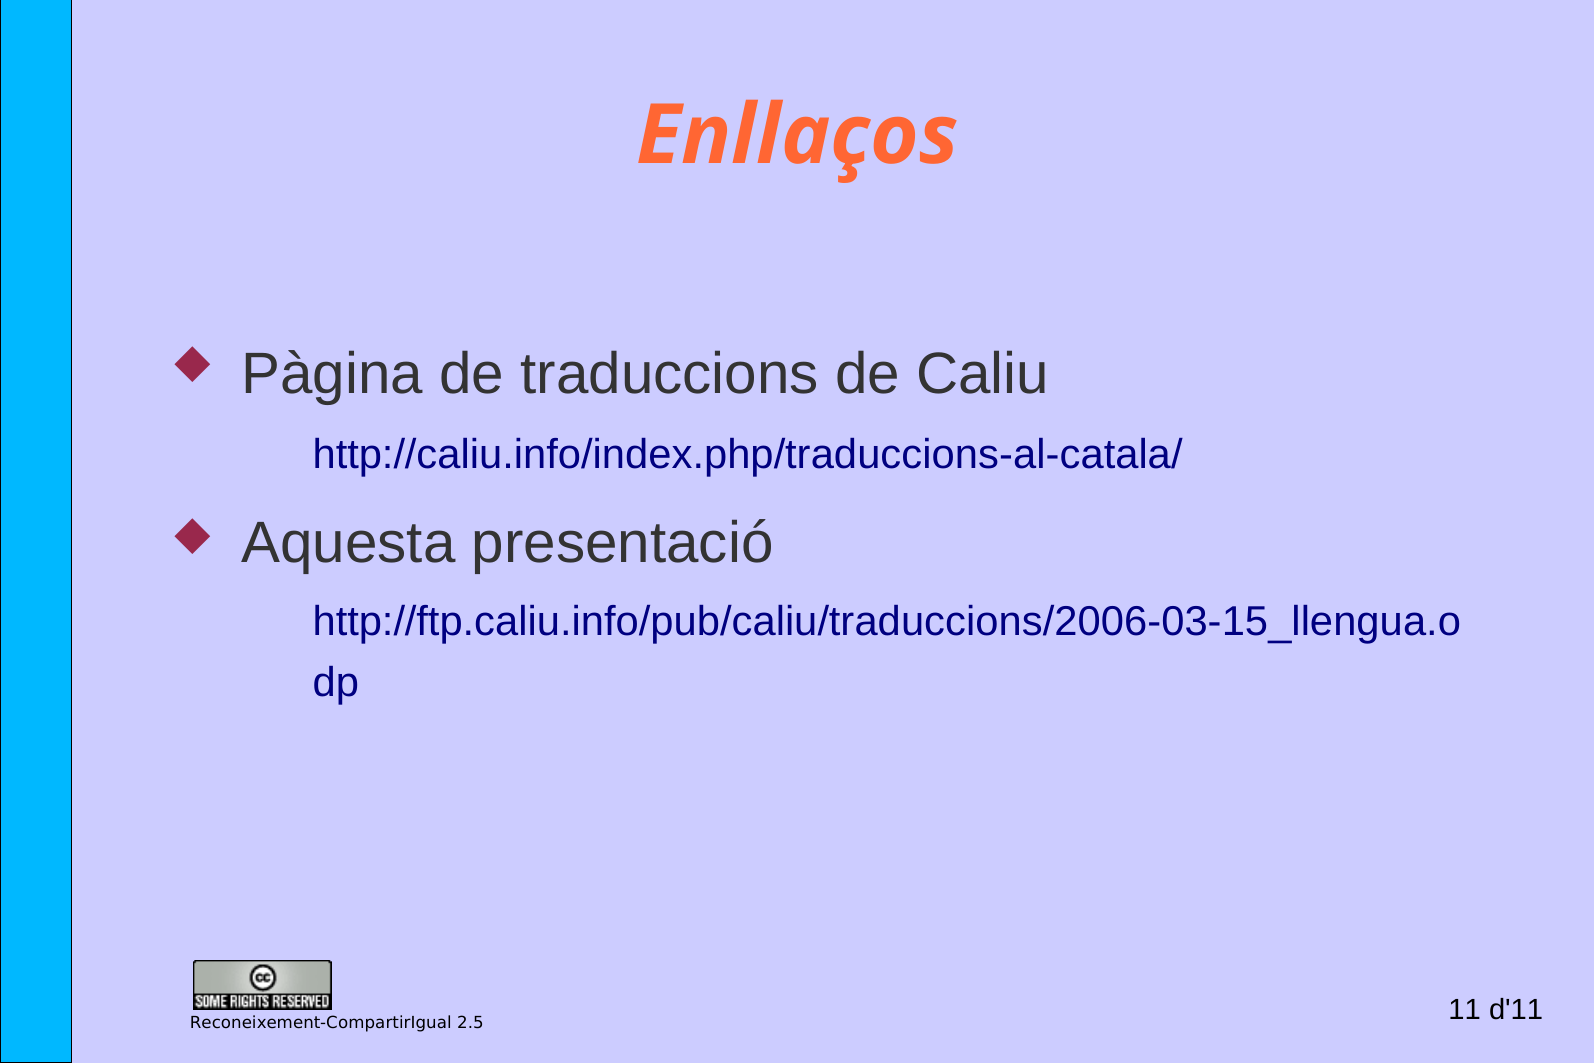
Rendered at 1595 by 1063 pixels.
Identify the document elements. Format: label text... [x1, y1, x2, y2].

picture [193, 960, 332, 1010]
list Pàgina de traduccions de Caliu http://caliu.info/index.php/traduccions-al-catala/ Aquesta presentació http://ftp.caliu.info/pub/caliu/traduccions/2006-03-15_llengua.odp [147, 295, 1479, 966]
text_box 11 d'11 [1448, 993, 1555, 1030]
text_box Reconeixement-CompartirIgual 2.5 [189, 1012, 712, 1033]
title Enllaços [117, 42, 1479, 221]
